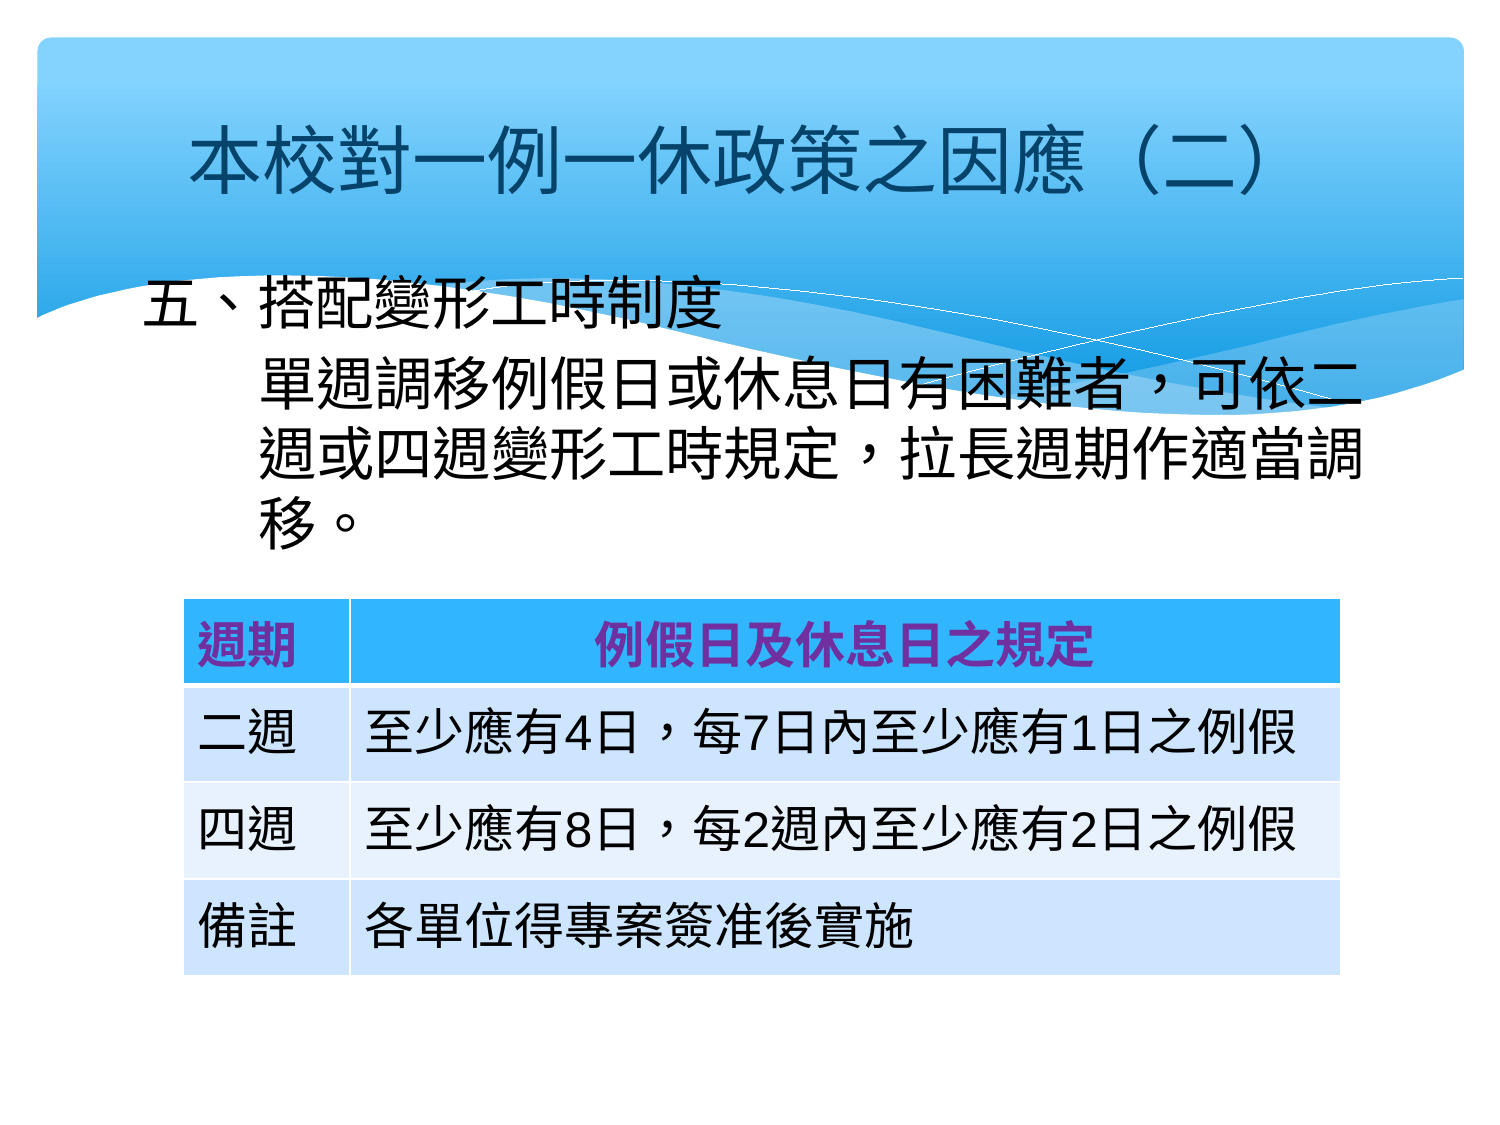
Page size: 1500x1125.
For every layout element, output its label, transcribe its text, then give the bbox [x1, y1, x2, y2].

table_cell 二週 [184, 688, 349, 781]
table_header 週期 [184, 599, 349, 683]
list 五、搭配變形工時制度 單週調移例假日或休息日有困難者，可依二週或四週變形工時規定，拉長週期作適當調移。 [126, 261, 1384, 1027]
table_cell 至少應有4日，每7日內至少應有1日之例假 [351, 688, 1340, 781]
title 本校對一例一休政策之因應（二） [75, 55, 1425, 261]
table_cell 各單位得專案簽准後實施 [351, 880, 1340, 975]
table_cell 至少應有8日，每2週內至少應有2日之例假 [351, 783, 1340, 878]
table_cell 四週 [184, 783, 349, 878]
table_cell 備註 [184, 880, 349, 975]
table_header 例假日及休息日之規定 [351, 599, 1340, 683]
